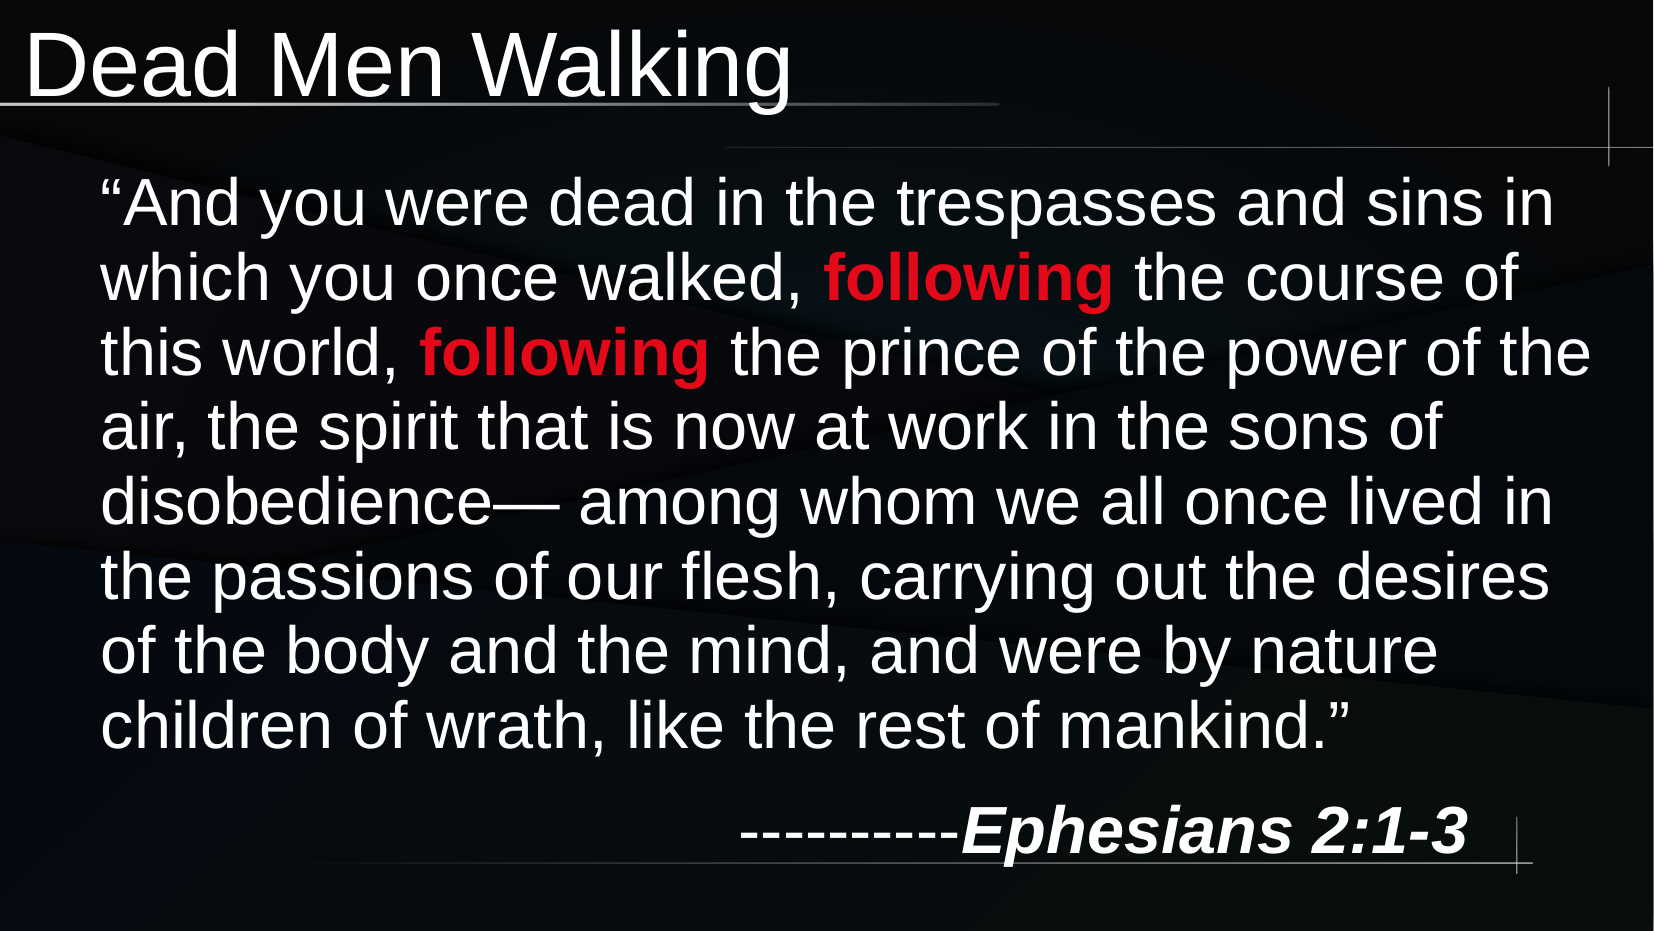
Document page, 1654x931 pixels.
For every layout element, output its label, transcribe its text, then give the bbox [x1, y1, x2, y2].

picture [0, 0, 1654, 931]
title Dead Men Walking [23, 11, 1589, 119]
list “And you were dead in the trespasses and sins in which you once walked, following the course of this world, following the prince of the power of the air, the spirit that is now at work in the sons of disobedience— among whom we all once lived in the passions of our flesh, carrying out the desires of the body and the mind, and were by nature children of wrath, like the rest of mankind.” ----------Ephesians 2:1-3 [30, 165, 1606, 901]
